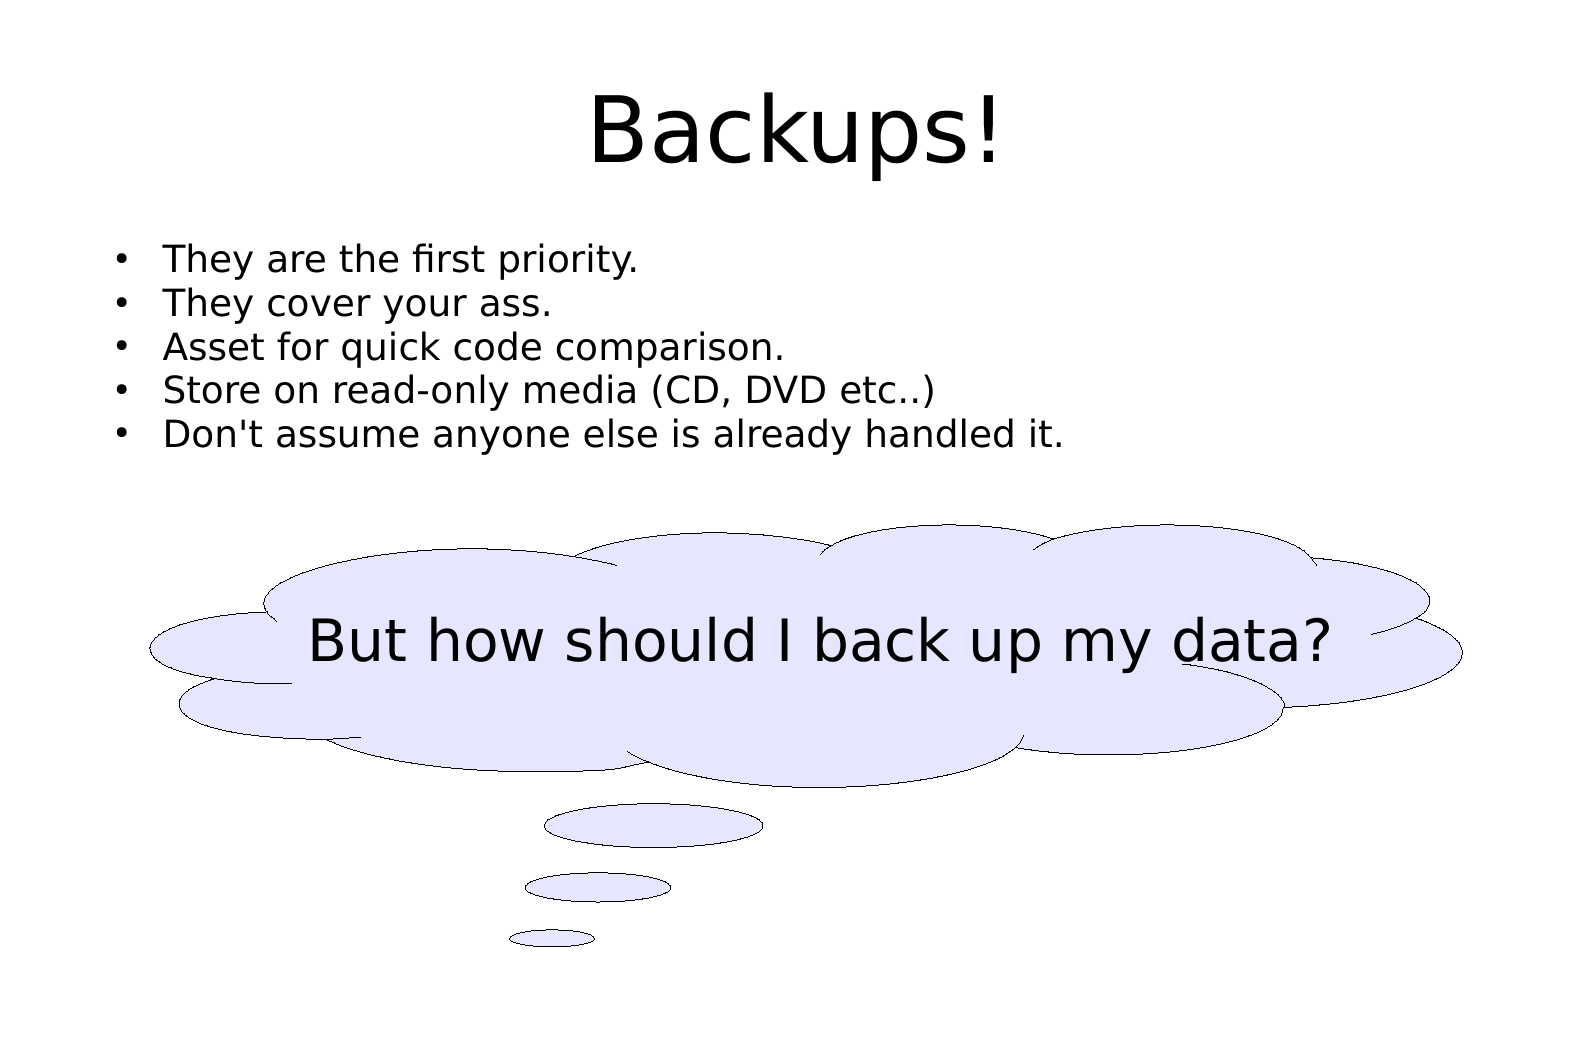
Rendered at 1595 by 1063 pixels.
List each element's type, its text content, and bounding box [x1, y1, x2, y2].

text_box [544, 803, 763, 848]
text_box But how should I back up my data? [293, 600, 1349, 683]
text_box [525, 872, 671, 903]
subtitle They are the first priority. They cover your ass. Asset for quick code comparison. Store on read-only media (CD, DVD etc..) Don't assume anyone else is already handled it. [79, 238, 1515, 456]
text_box [509, 929, 595, 947]
text_box [149, 524, 1463, 788]
title Backups! [79, 42, 1515, 220]
